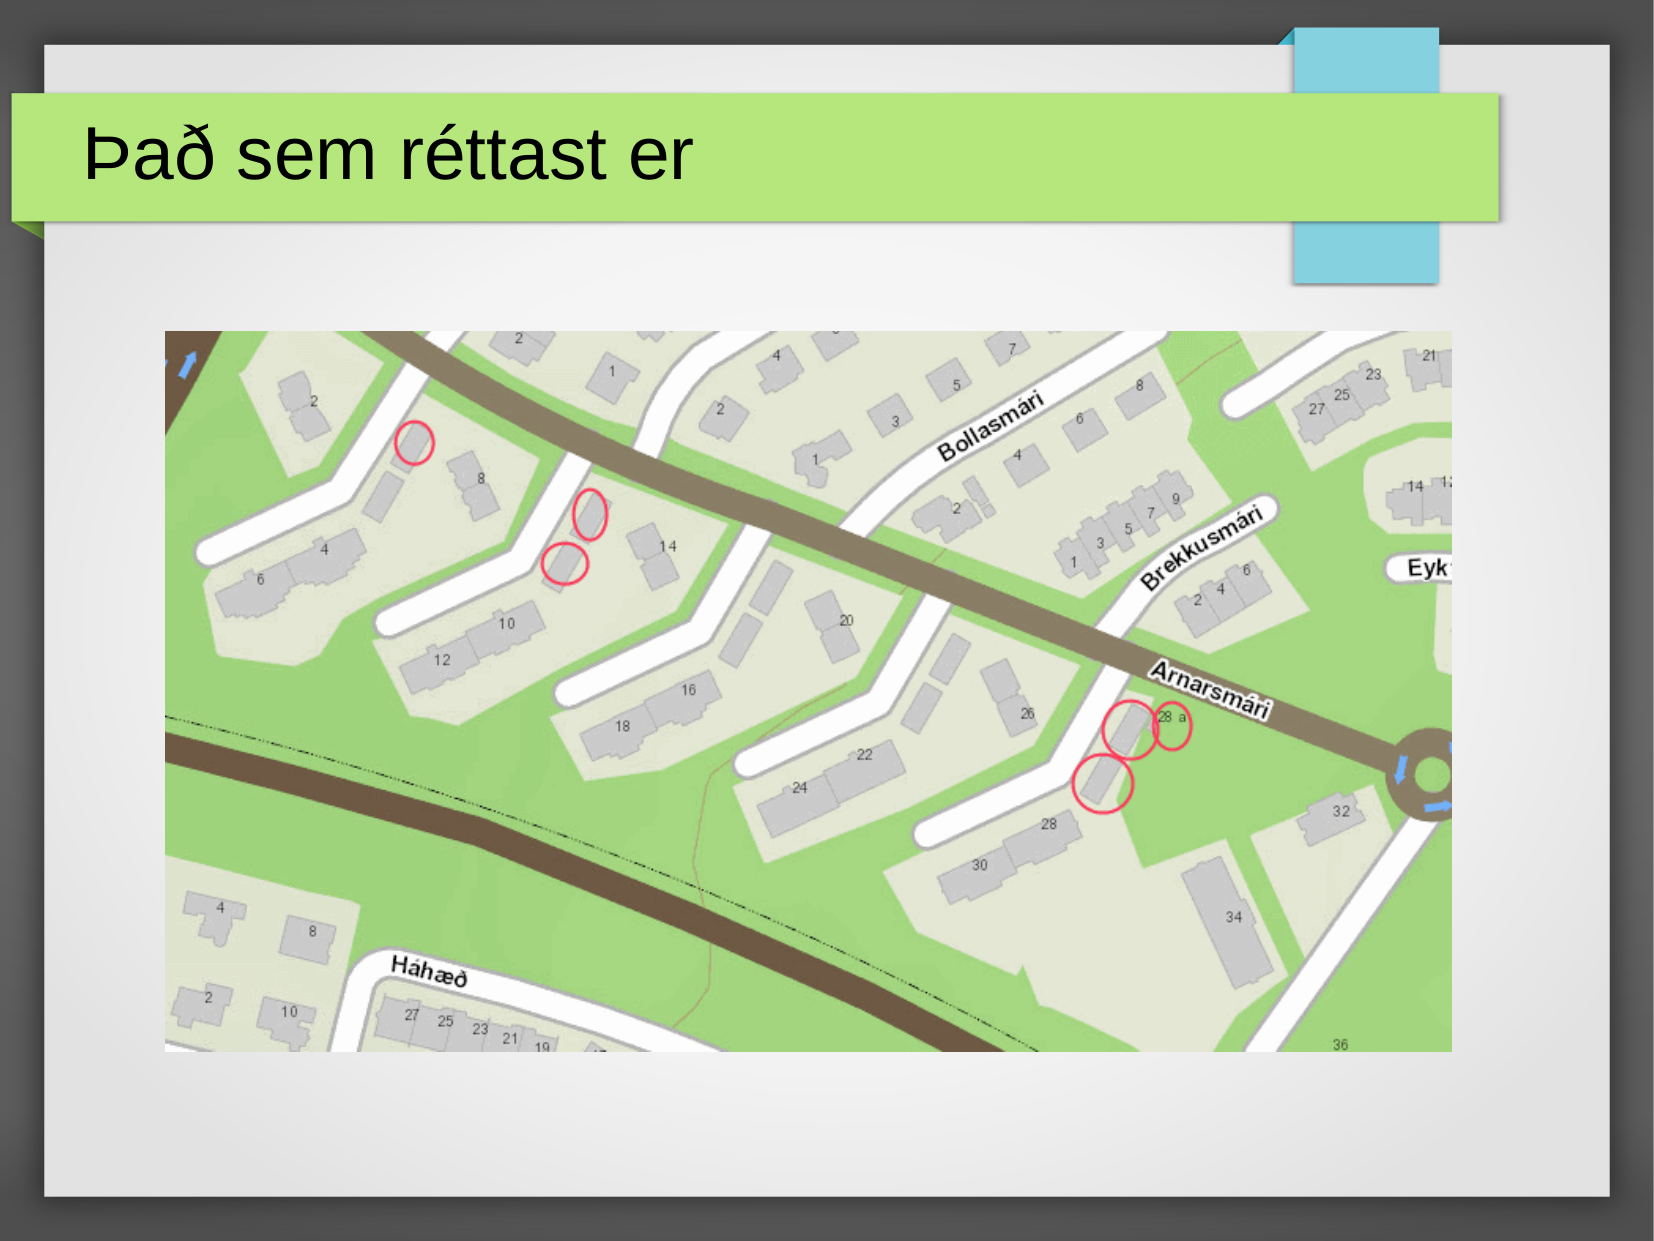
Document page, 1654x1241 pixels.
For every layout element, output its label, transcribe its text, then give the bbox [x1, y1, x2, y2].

picture [0, 0, 1654, 1241]
title Það sem réttast er [82, 94, 1264, 213]
